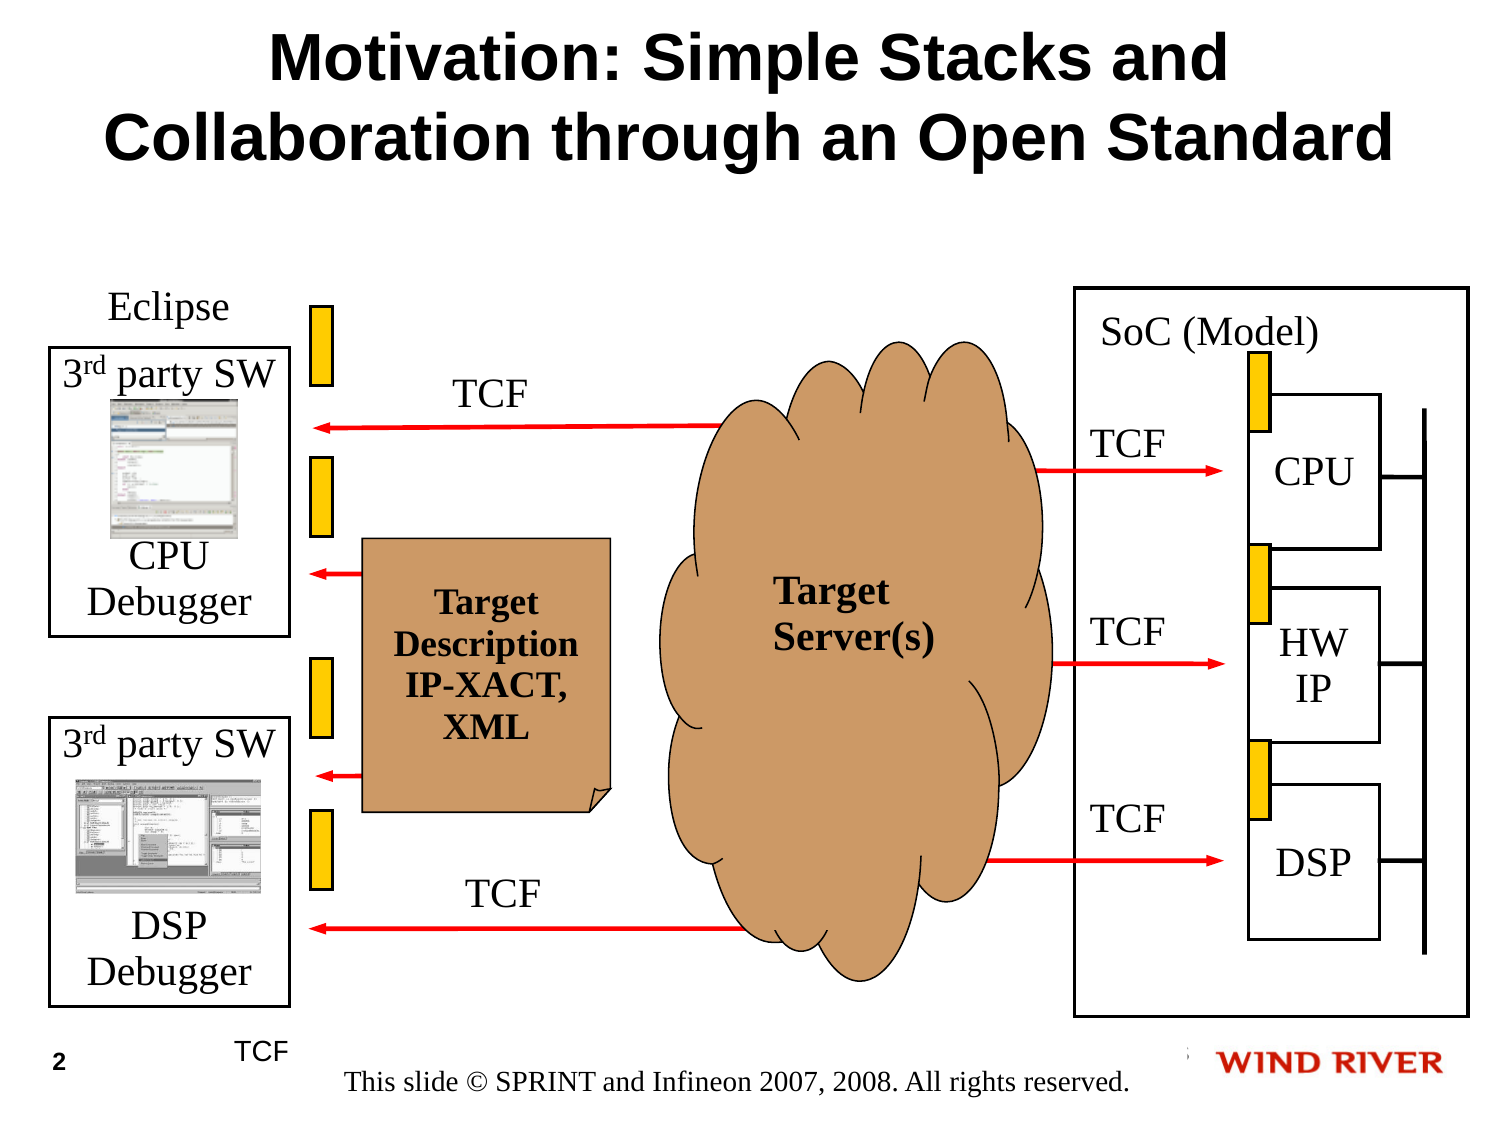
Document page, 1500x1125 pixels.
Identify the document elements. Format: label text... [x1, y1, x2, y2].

text_box This slide © SPRINT and Infineon 2007, 2008. All rights reserved. [287, 1037, 1188, 1125]
text_box 3rd party SW [51, 349, 288, 413]
text_box TCF [1074, 600, 1188, 662]
text_box CPU [1248, 394, 1381, 550]
text_box Target Server(s) [758, 559, 987, 668]
text_box [659, 342, 1053, 982]
text_box CPU Debugger [49, 524, 290, 633]
picture [75, 779, 261, 895]
text_box [37, 1037, 187, 1113]
text_box TCF [1074, 412, 1188, 475]
text_box [310, 810, 333, 890]
picture [110, 399, 238, 540]
text_box TCF [449, 862, 563, 925]
text_box [310, 306, 333, 386]
text_box TCF Helios Update | © 2007, 2010 Wind River Systems, Inc. | all contents except logos and trademarks made available under the EPL v1.0 [187, 1025, 1238, 1125]
text_box TCF [1074, 787, 1188, 850]
text_box 3rd party SW [51, 719, 288, 783]
text_box HW IP [1248, 588, 1380, 743]
text_box DSP Debugger [49, 894, 290, 1003]
text_box Eclipse [49, 275, 288, 337]
text_box Target Description IP-XACT, XML [362, 538, 611, 813]
text_box [310, 457, 333, 537]
text_box TCF [437, 362, 550, 425]
text_box SoC (Model) [1085, 299, 1424, 362]
text_box [1074, 287, 1469, 1017]
text_box [310, 658, 333, 738]
title Motivation: Simple Stacks and Collaboration through an Open Standard [37, 6, 1463, 182]
text_box DSP [1248, 784, 1380, 940]
